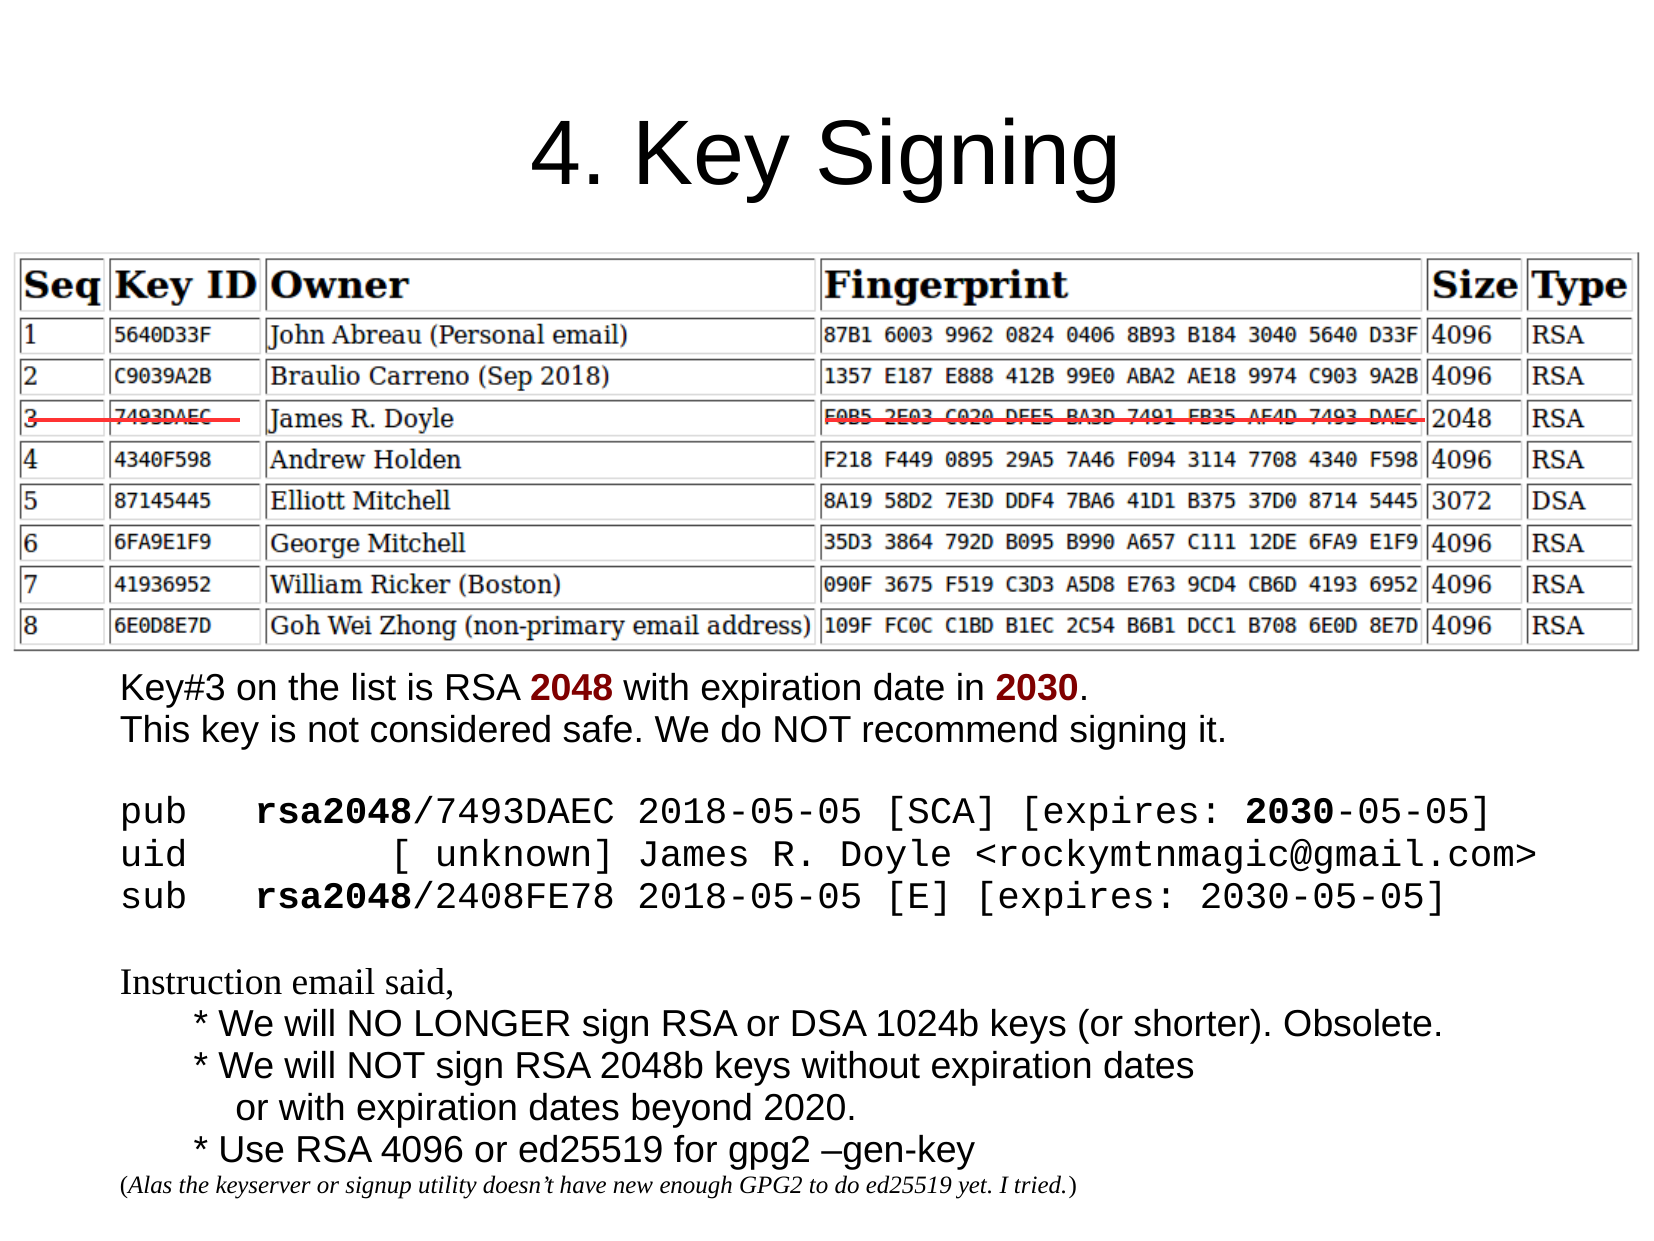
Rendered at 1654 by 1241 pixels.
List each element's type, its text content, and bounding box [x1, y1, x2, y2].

text_box Key#3 on the list is RSA 2048 with expiration date in 2030. This key is not considered safe. We do NOT recommend signing it. pub rsa2048/7493DAEC 2018-05-05 [SCA] [expires: 2030-05-05] uid [ unknown] James R. Doyle <rockymtnmagic@gmail.com> sub rsa2048/2408FE78 2018-05-05 [E] [expires: 2030-05-05] Instruction email said, * We will NO LONGER sign RSA or DSA 1024b keys (or shorter). Obsolete. * We will NOT sign RSA 2048b keys without expiration dates or with expiration dates beyond 2020. * Use RSA 4096 or ed25519 for gpg2 –gen-key (Alas the keyserver or signup utility doesn’t have new enough GPG2 to do ed25519 yet. I tried.) [105, 658, 1553, 1206]
title 4. Key Signing [82, 49, 1571, 248]
picture [5, 248, 1654, 668]
